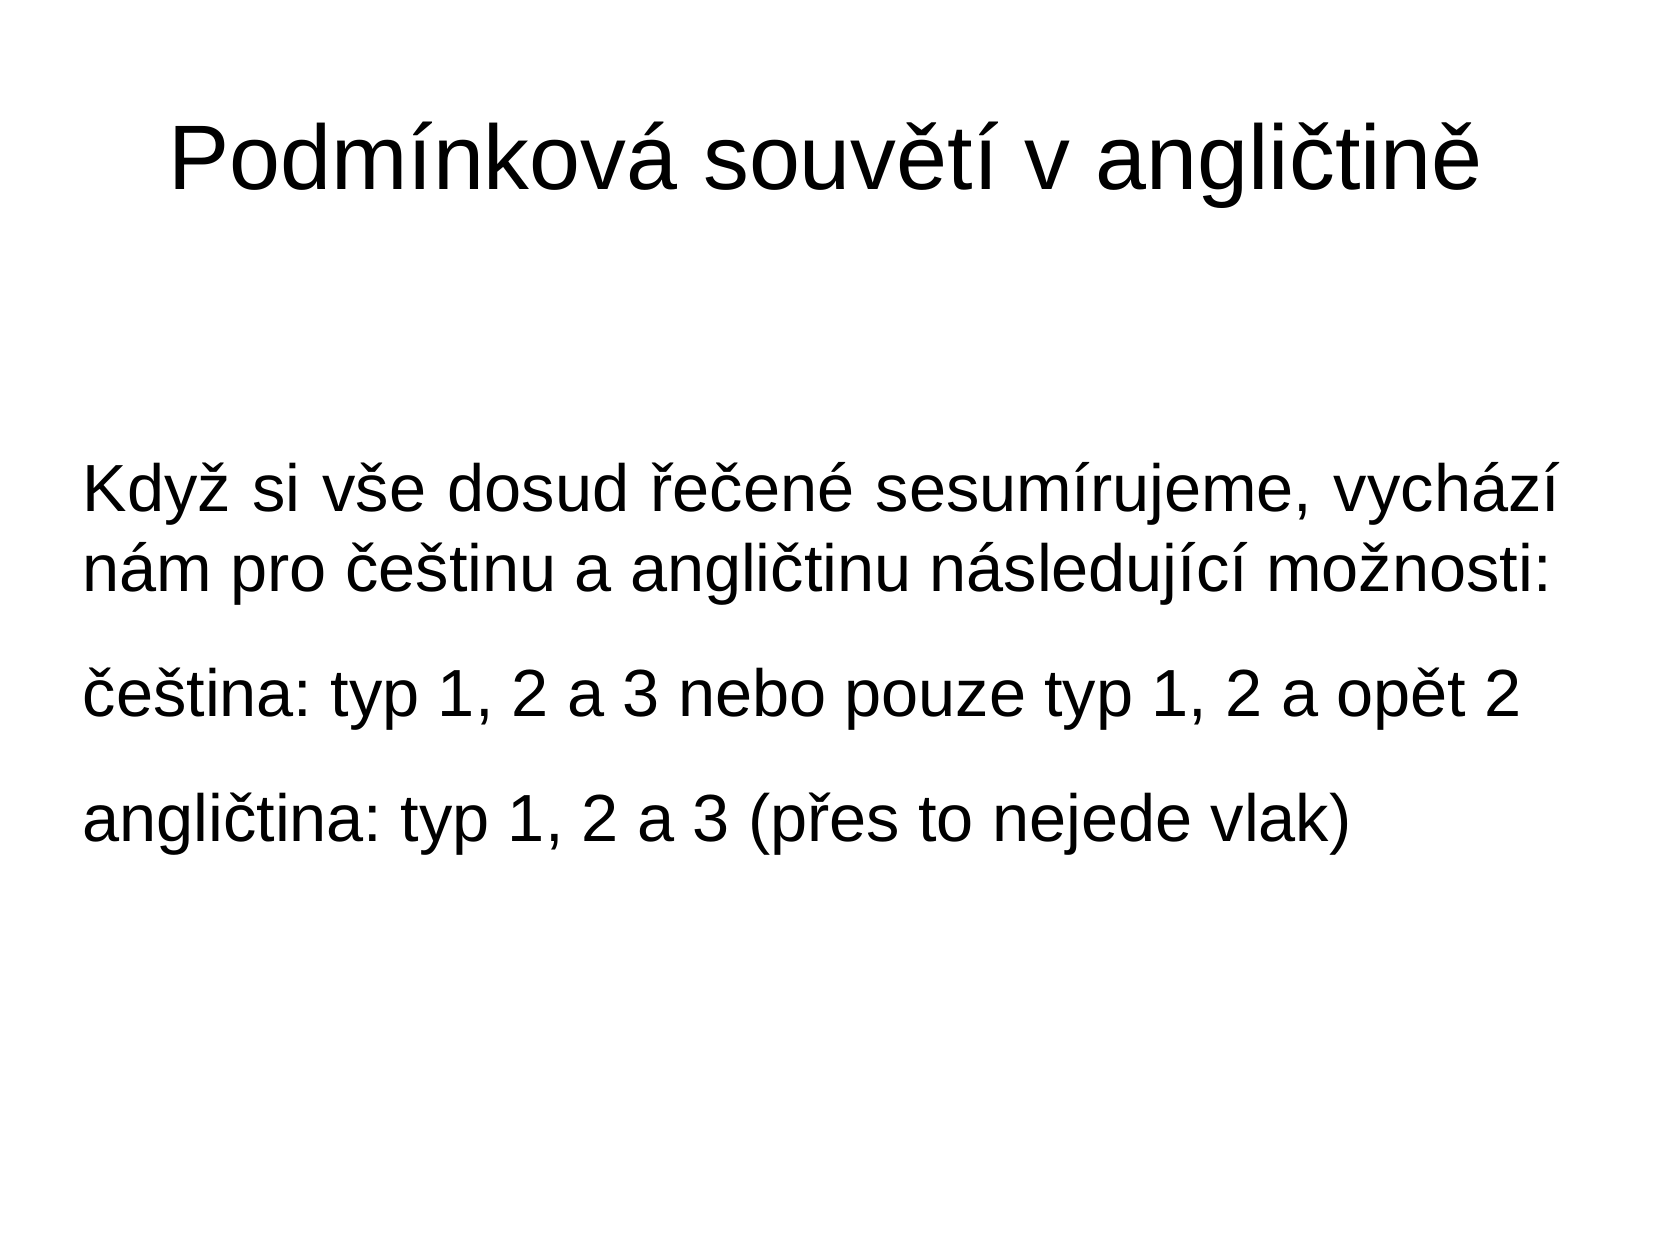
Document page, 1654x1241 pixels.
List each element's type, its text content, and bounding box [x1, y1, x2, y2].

text_box Podmínková souvětí v angličtině [83, 49, 1570, 256]
text_box Když si vše dosud řečené sesumírujeme, vychází nám pro češtinu a angličtinu následující možnosti: čeština: typ 1, 2 a 3 nebo pouze typ 1, 2 a opět 2 angličtina: typ 1, 2 a 3 (přes to nejede vlak) [83, 290, 1570, 1009]
